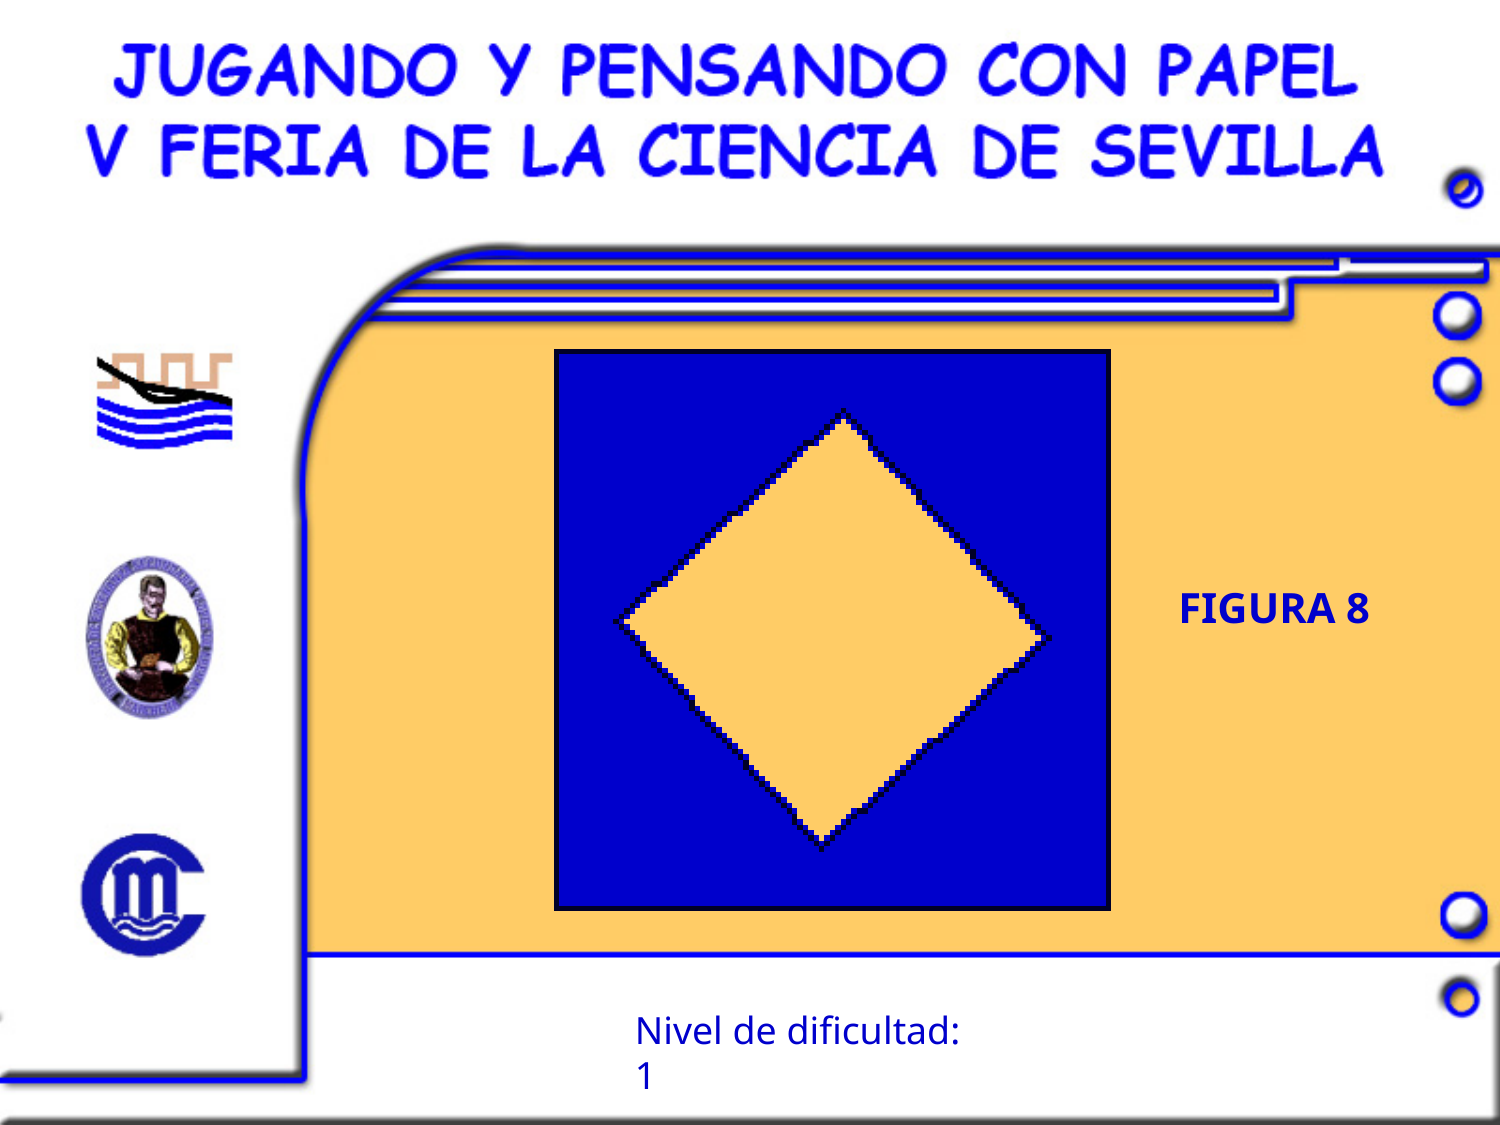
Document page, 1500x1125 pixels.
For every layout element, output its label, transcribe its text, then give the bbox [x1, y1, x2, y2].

text_box Nivel de dificultad: 1 [620, 999, 987, 1105]
picture [0, 0, 1500, 1125]
text_box FIGURA 8 [1163, 574, 1400, 640]
